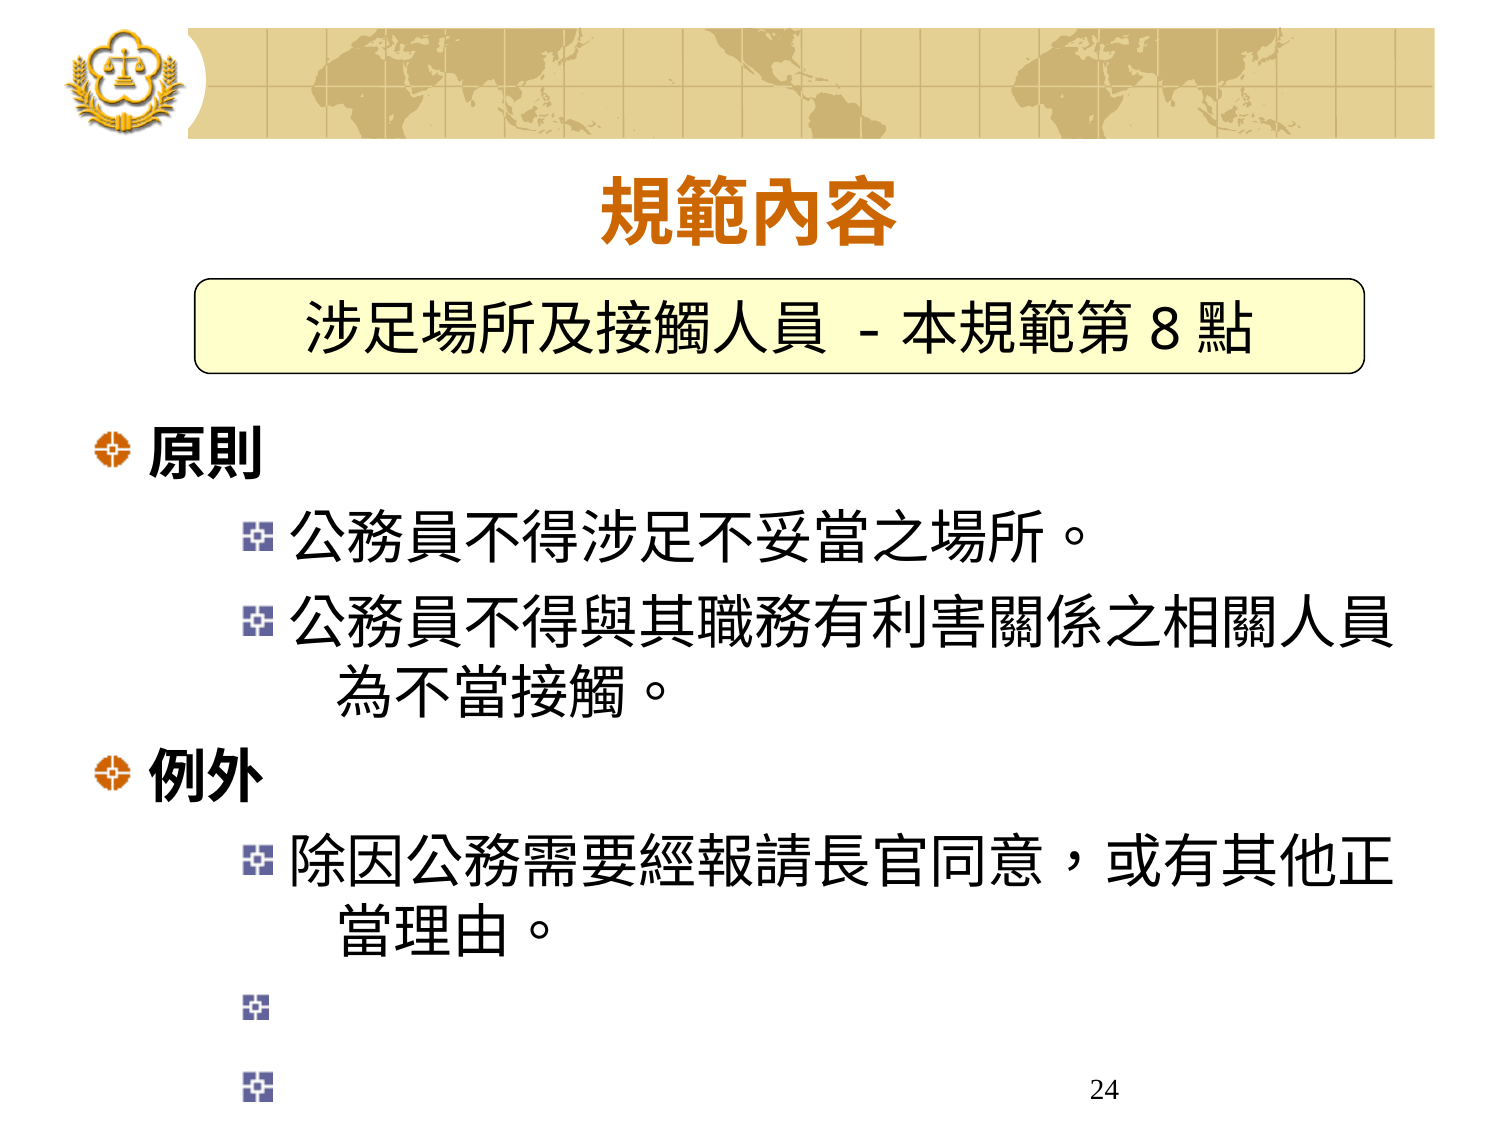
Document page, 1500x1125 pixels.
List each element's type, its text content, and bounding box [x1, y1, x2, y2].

title 規範內容 [584, 152, 928, 268]
text_box 涉足場所及接觸人員 -本規範第8點 [194, 278, 1365, 374]
list 原則 公務員不得涉足不妥當之場所。 公務員不得與其職務有利害關係之相關人員為不當接觸。 例外 除因公務需要經報請長官同意，或有其他正當理由。 [76, 408, 1459, 1028]
text_box [1074, 1037, 1388, 1113]
